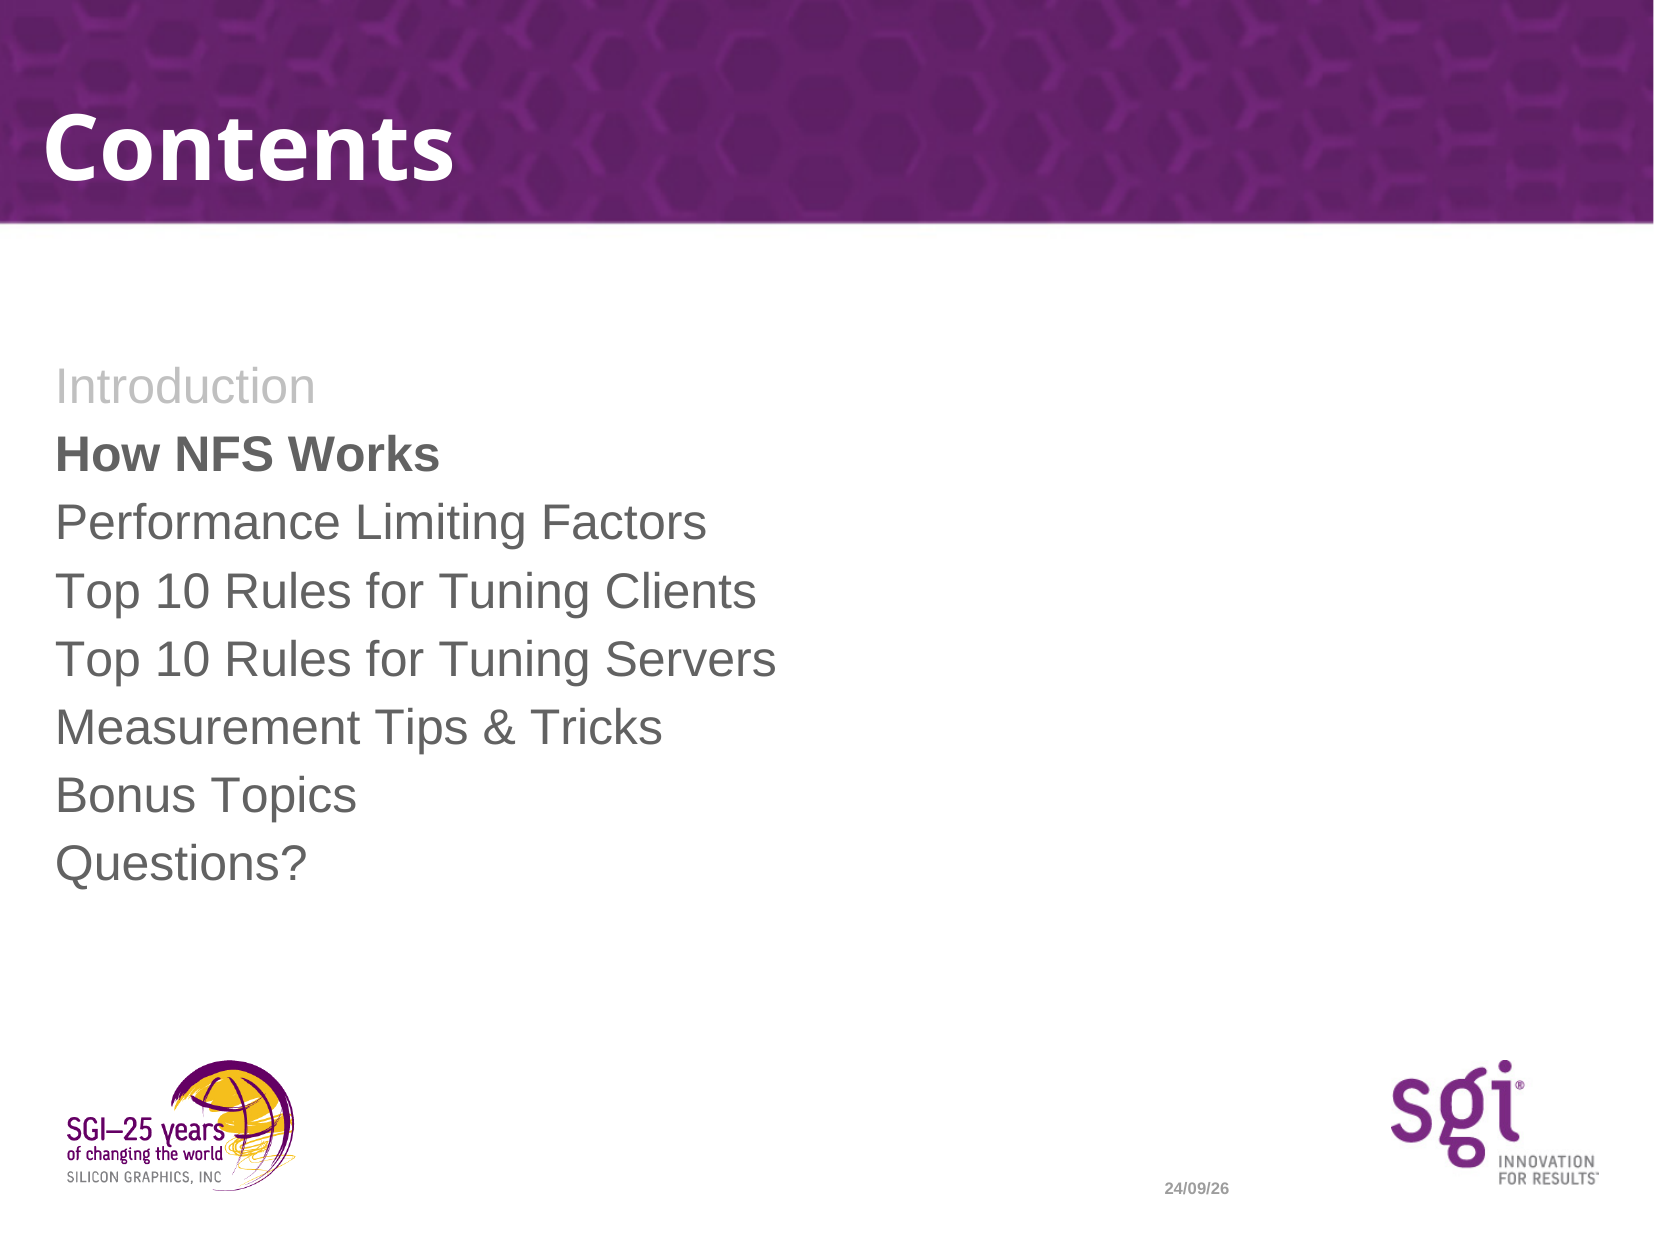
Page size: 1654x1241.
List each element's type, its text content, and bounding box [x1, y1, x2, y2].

list Introduction How NFS Works Performance Limiting Factors Top 10 Rules for Tuning Clients Top 10 Rules for Tuning Servers Measurement Tips & Tricks Bonus Topics Questions? [55, 358, 1461, 945]
picture [0, 0, 1654, 1194]
title Contents [41, 48, 1447, 241]
